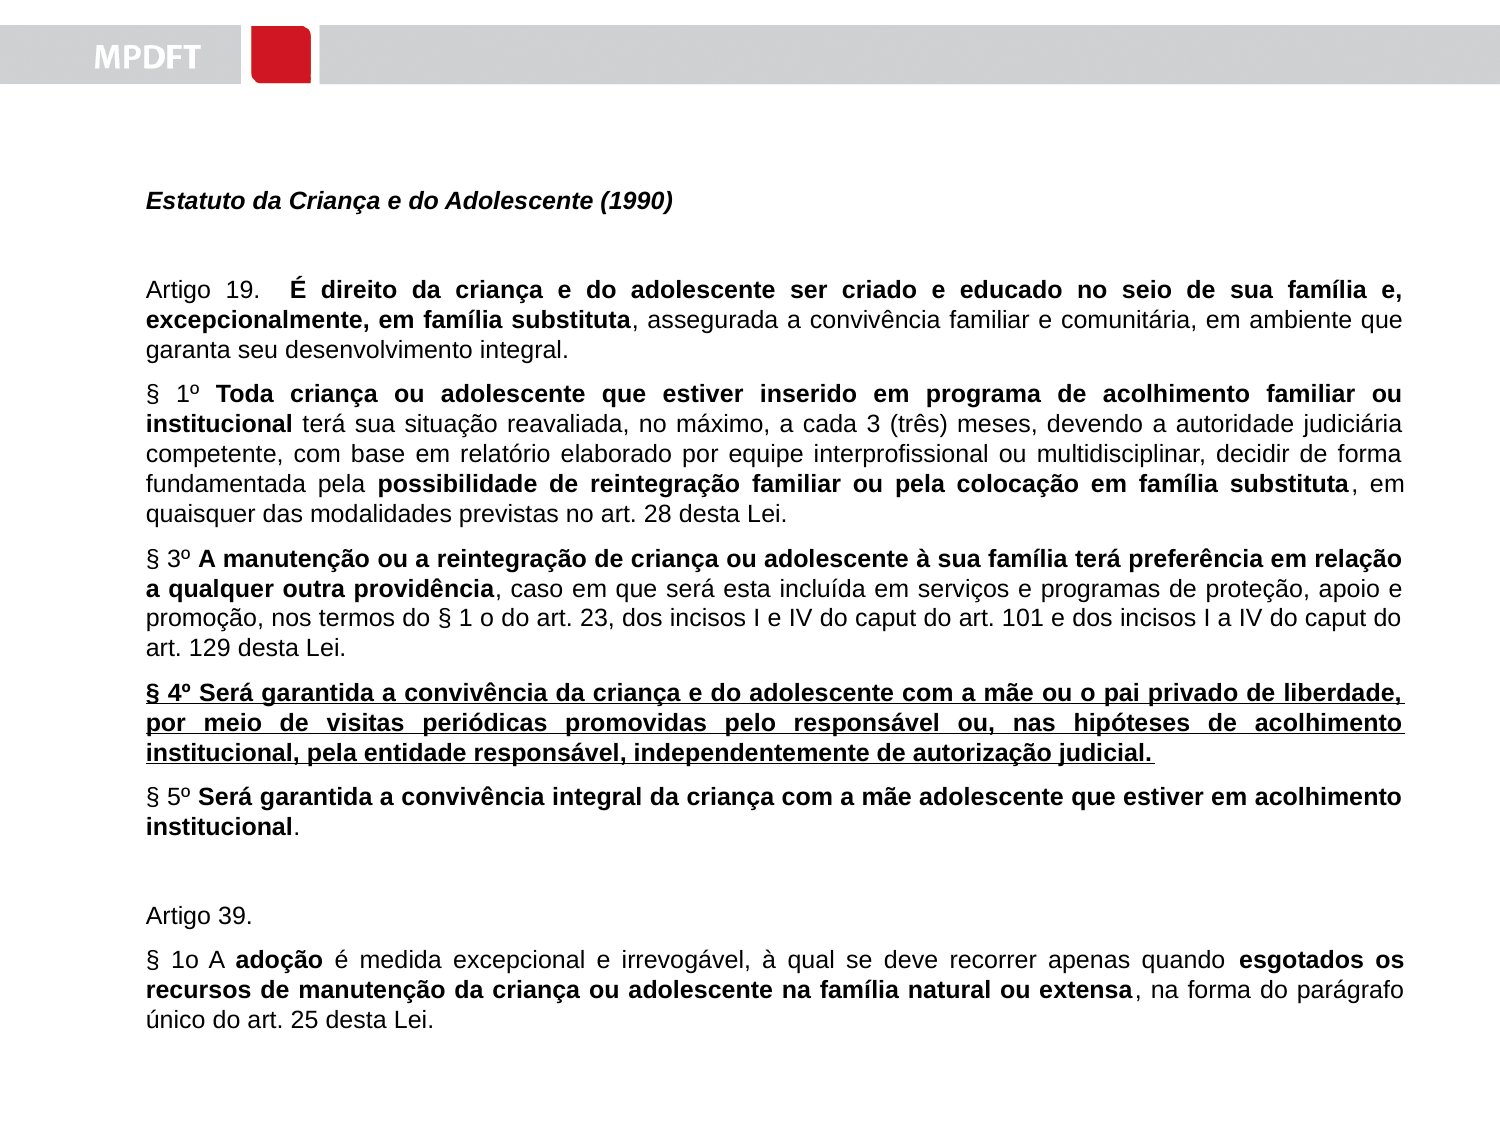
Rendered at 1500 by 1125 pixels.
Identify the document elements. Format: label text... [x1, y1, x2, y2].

text_box Estatuto da Criança e do Adolescente (1990) Artigo 19. É direito da criança e do adolescente ser criado e educado no seio de sua família e, excepcionalmente, em família substituta, assegurada a convivência familiar e comunitária, em ambiente que garanta seu desenvolvimento integral. § 1º Toda criança ou adolescente que estiver inserido em programa de acolhimento familiar ou institucional terá sua situação reavaliada, no máximo, a cada 3 (três) meses, devendo a autoridade judiciária competente, com base em relatório elaborado por equipe interprofissional ou multidisciplinar, decidir de forma fundamentada pela possibilidade de reintegração familiar ou pela colocação em família substituta, em quaisquer das modalidades previstas no art. 28 desta Lei. § 3º A manutenção ou a reintegração de criança ou adolescente à sua família terá preferência em relação a qualquer outra providência, caso em que será esta incluída em serviços e programas de proteção, apoio e promoção, nos termos do § 1 o do art. 23, dos incisos I e IV do caput do art. 101 e dos incisos I a IV do caput do art. 129 desta Lei. § 4º Será garantida a convivência da criança e do adolescente com a mãe ou o pai privado de liberdade, por meio de visitas periódicas promovidas pelo responsável ou, nas hipóteses de acolhimento institucional, pela entidade responsável, independentemente de autorização judicial. § 5º Será garantida a convivência integral da criança com a mãe adolescente que estiver em acolhimento institucional. Artigo 39. § 1o A adoção é medida excepcional e irrevogável, à qual se deve recorrer apenas quando esgotados os recursos de manutenção da criança ou adolescente na família natural ou extensa, na forma do parágrafo único do art. 25 desta Lei. [75, 177, 1426, 1005]
picture [0, 0, 1500, 1125]
